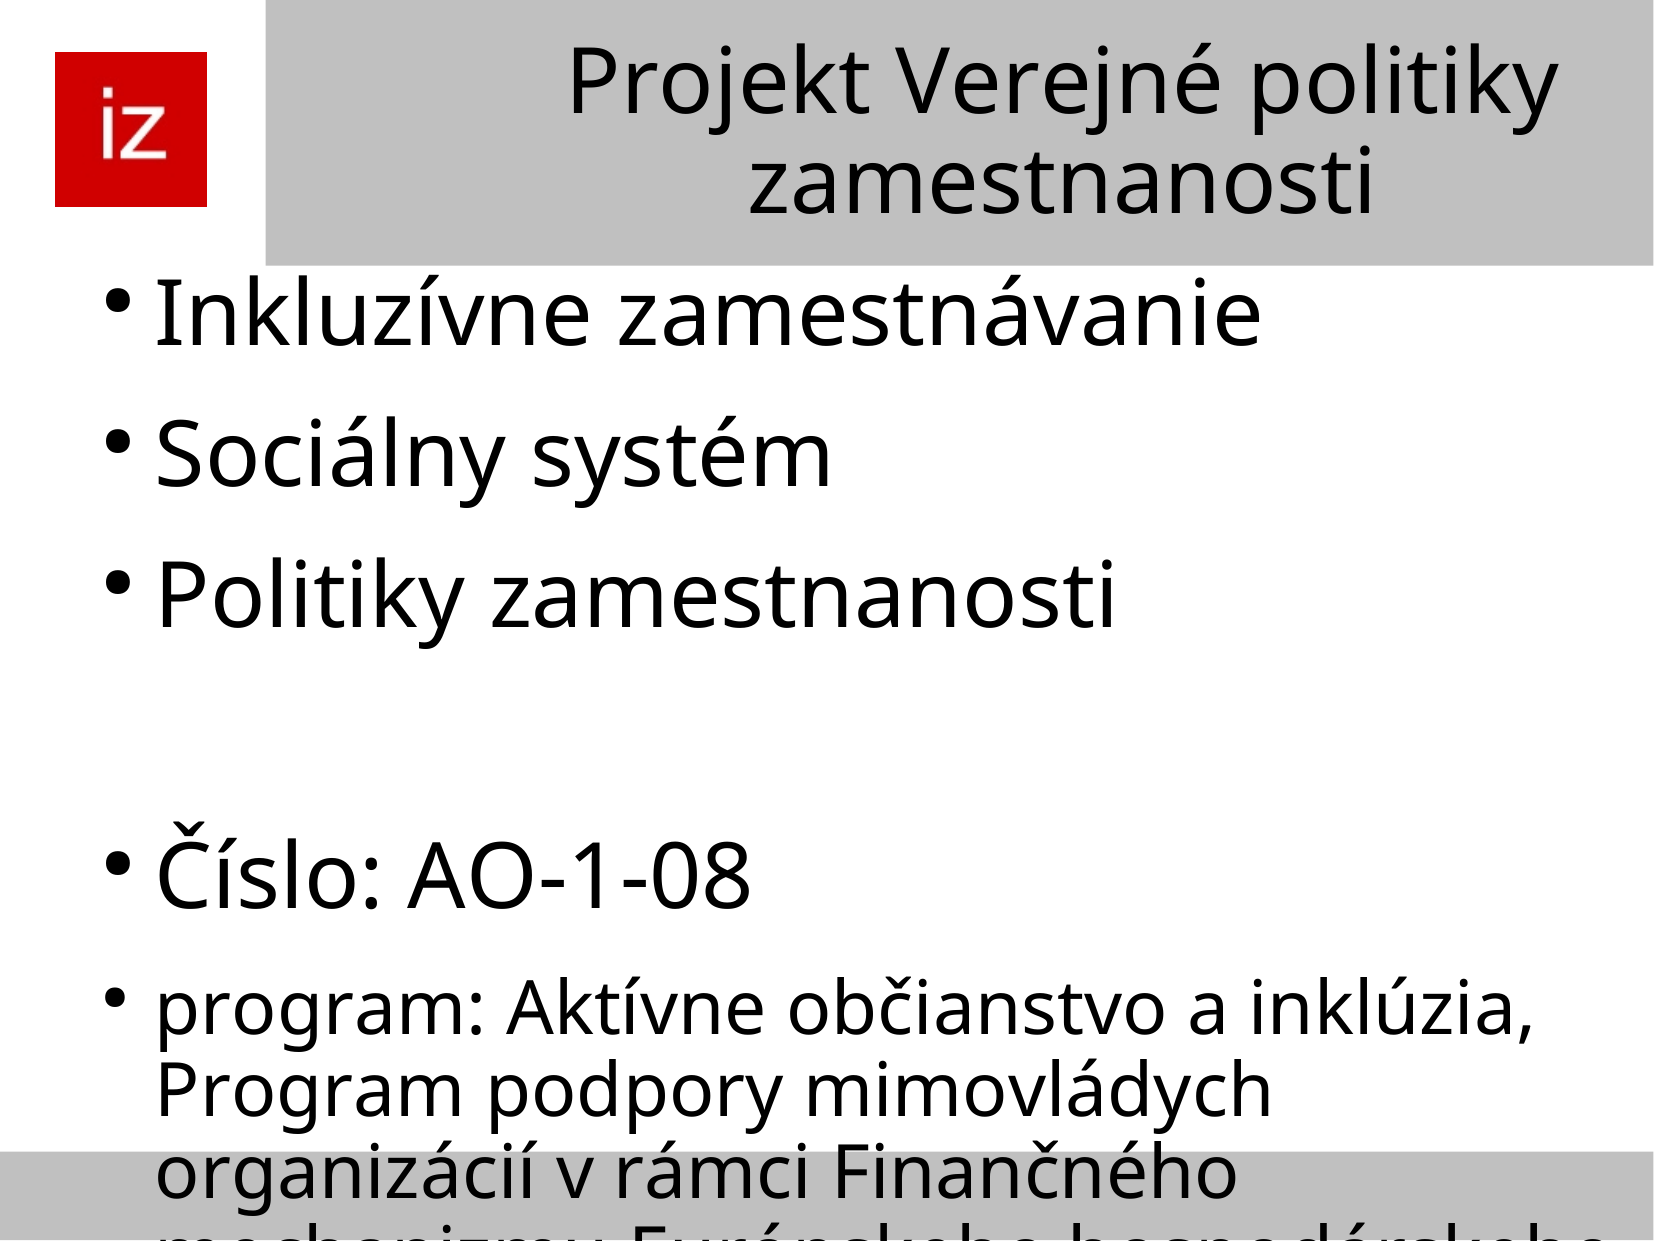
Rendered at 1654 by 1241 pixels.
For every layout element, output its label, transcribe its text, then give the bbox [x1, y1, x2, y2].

picture [55, 52, 207, 207]
list Inkluzívne zamestnávanie Sociálny systém Politiky zamestnanosti Číslo: AO-1-08 program: Aktívne občianstvo a inklúzia, Program podpory mimovládych organizácií v rámci Finančného mechanizmu Európskeho hospodárskeho priestoru 2009-2014 [29, 265, 1654, 1159]
title Projekt Verejné politiky zamestnanosti [561, 29, 1565, 237]
